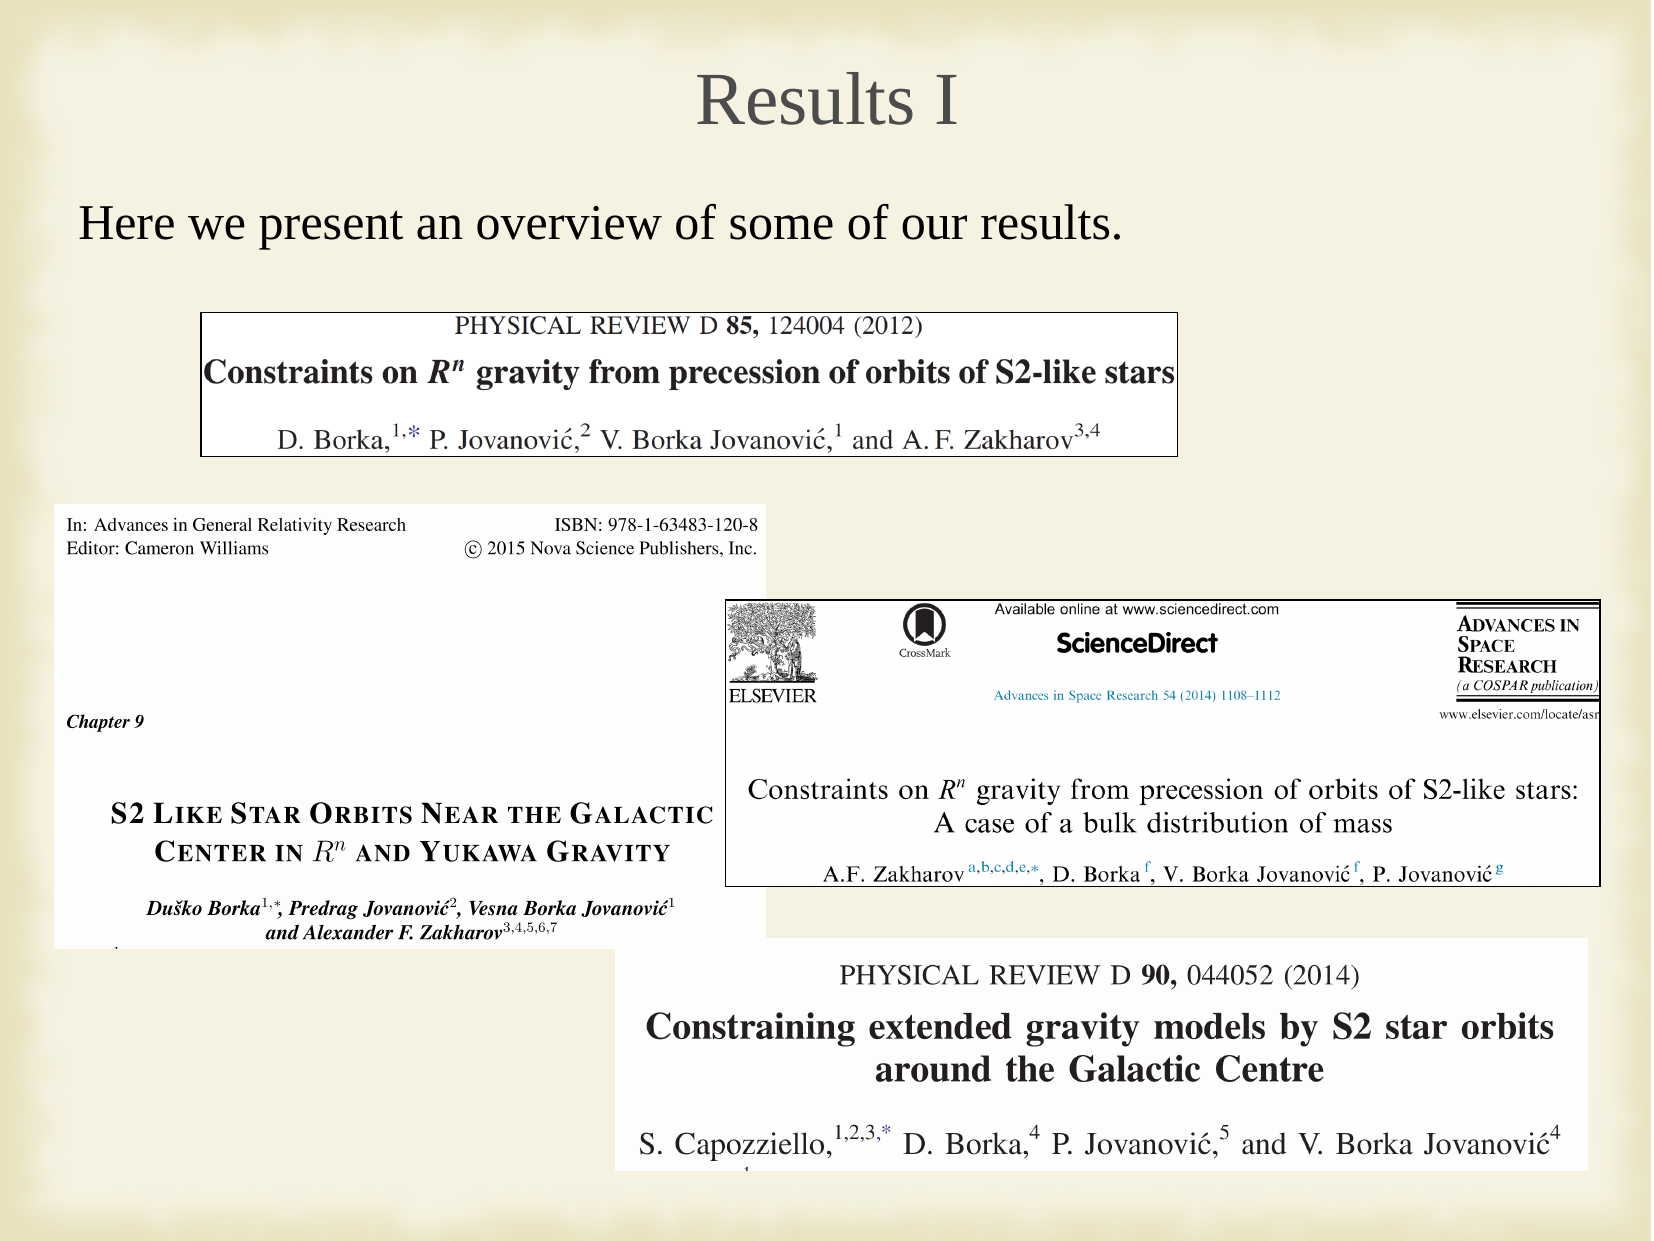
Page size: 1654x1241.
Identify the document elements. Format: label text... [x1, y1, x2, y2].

list Here we present an overview of some of our results. [78, 194, 1571, 271]
picture [0, 0, 1651, 1241]
title Results I [64, 42, 1591, 156]
